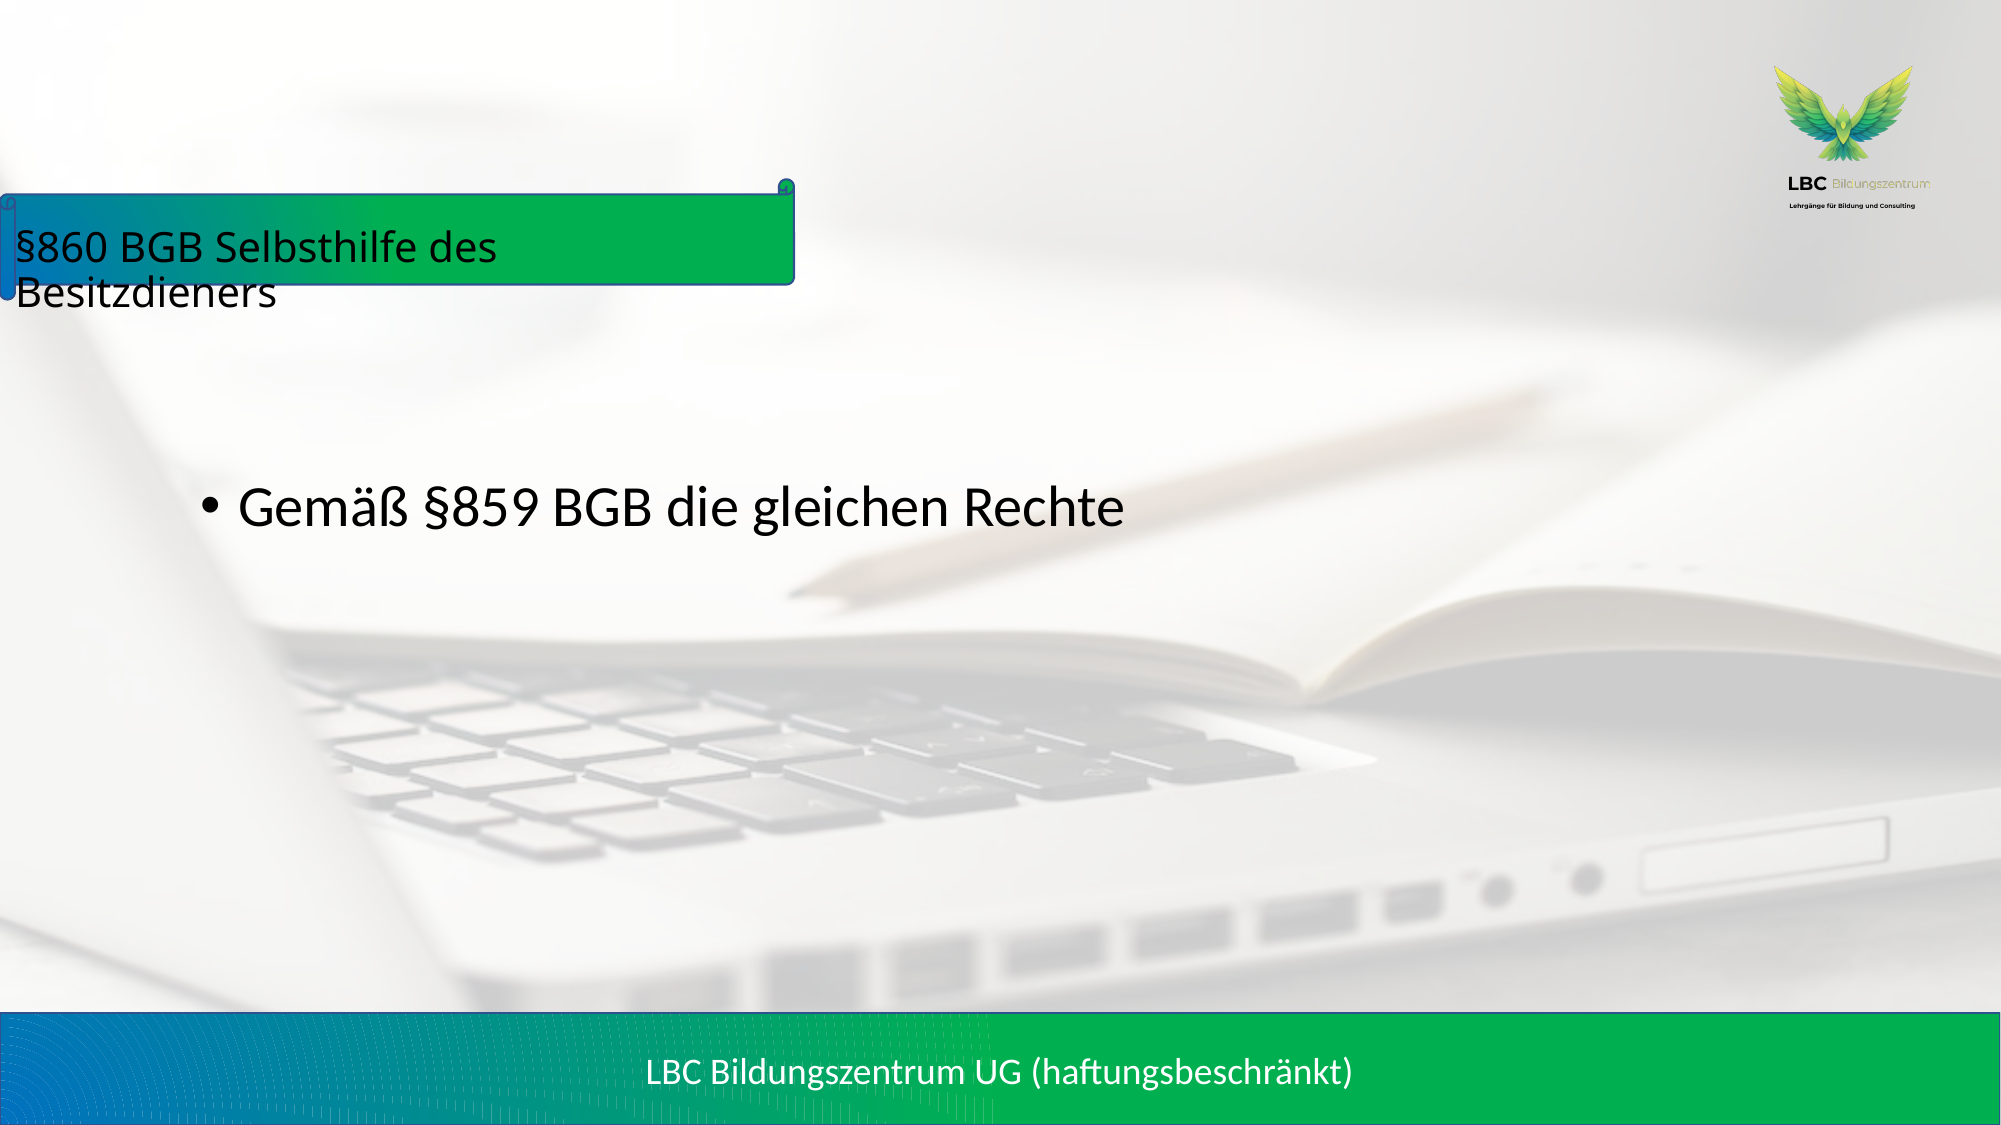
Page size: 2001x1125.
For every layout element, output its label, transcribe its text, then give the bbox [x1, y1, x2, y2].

list Gemäß §859 BGB die gleichen Rechte [185, 468, 1911, 1125]
title §860 BGB Selbsthilfe des Besitzdieners [0, 219, 721, 300]
